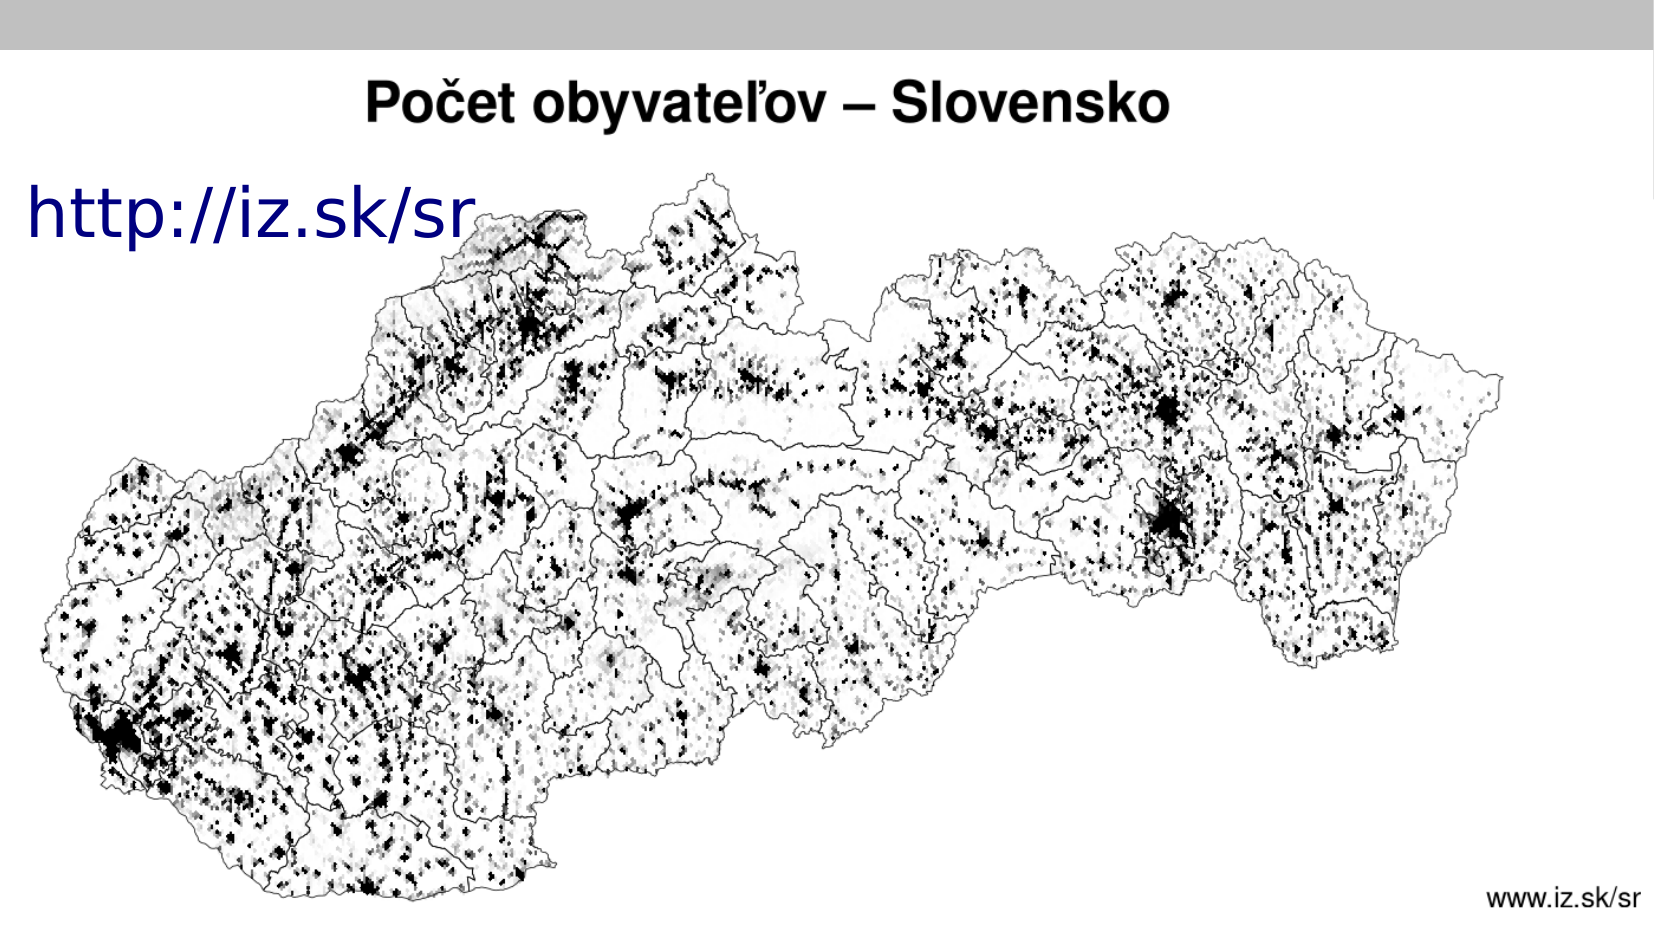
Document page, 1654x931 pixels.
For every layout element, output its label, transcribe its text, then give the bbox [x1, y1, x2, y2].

title http://iz.sk/sr [0, 140, 502, 296]
picture [0, 50, 1654, 931]
